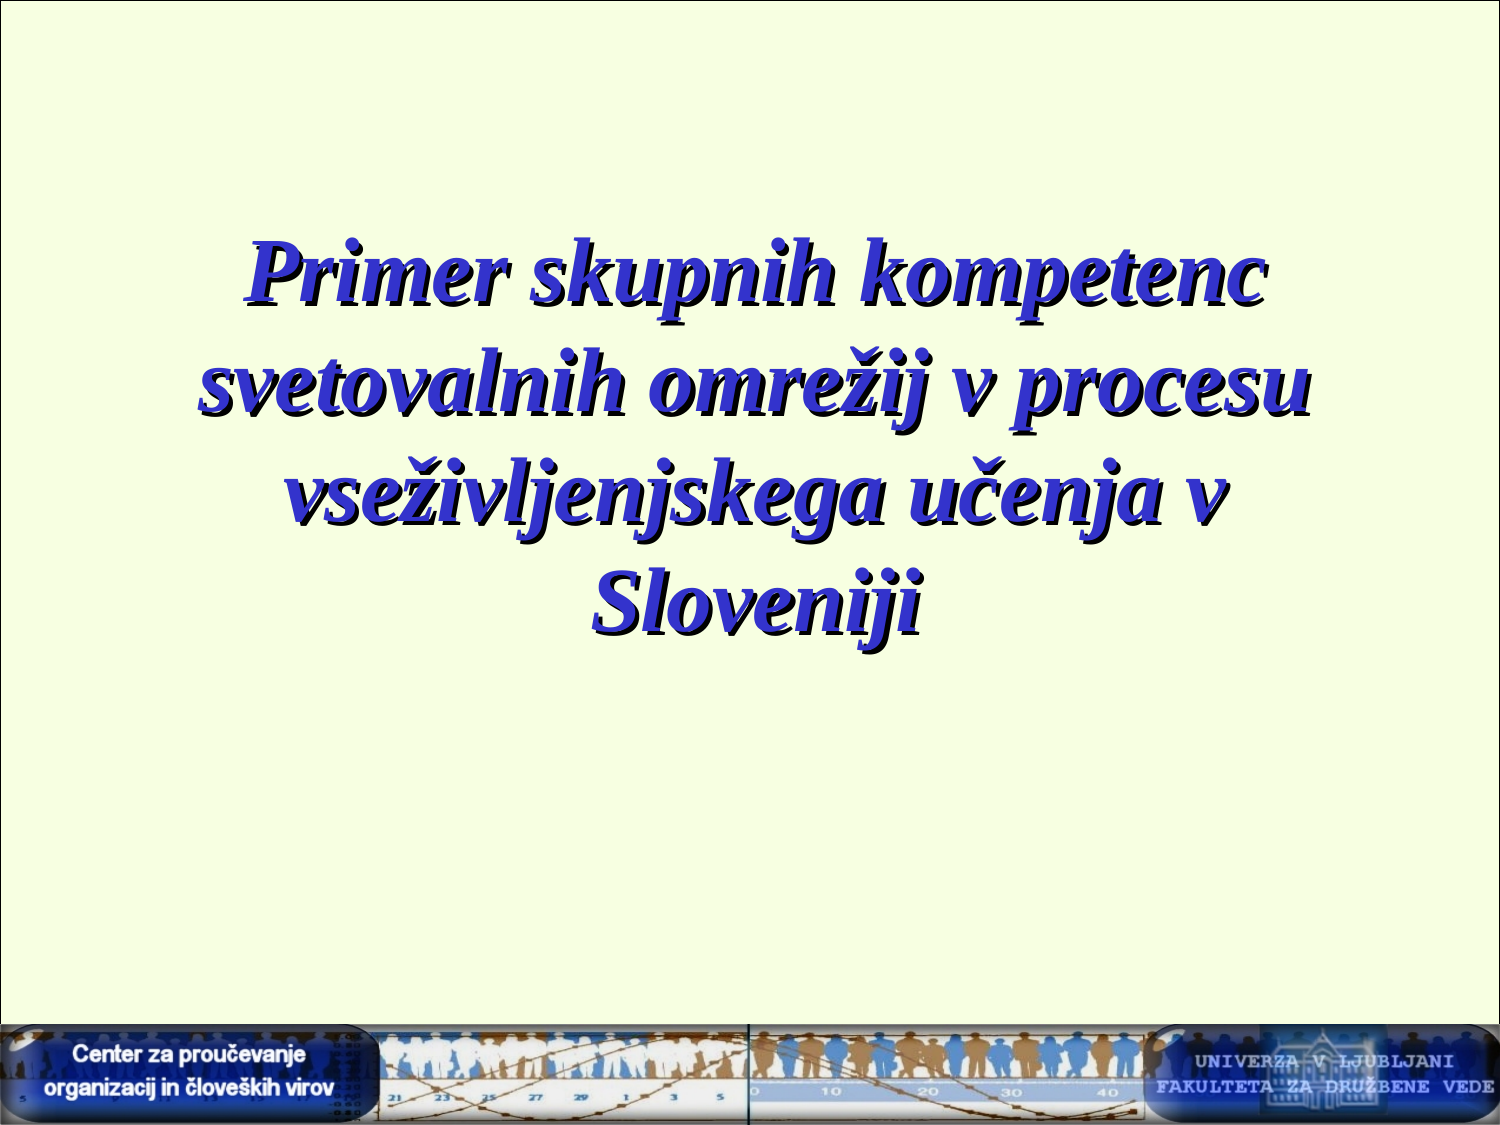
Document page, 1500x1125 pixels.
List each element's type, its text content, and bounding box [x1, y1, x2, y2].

title Primer skupnih kompetenc svetovalnih omrežij v procesu vseživljenjskega učenja v Sloveniji [123, 92, 1388, 878]
picture [0, 1024, 1500, 1125]
